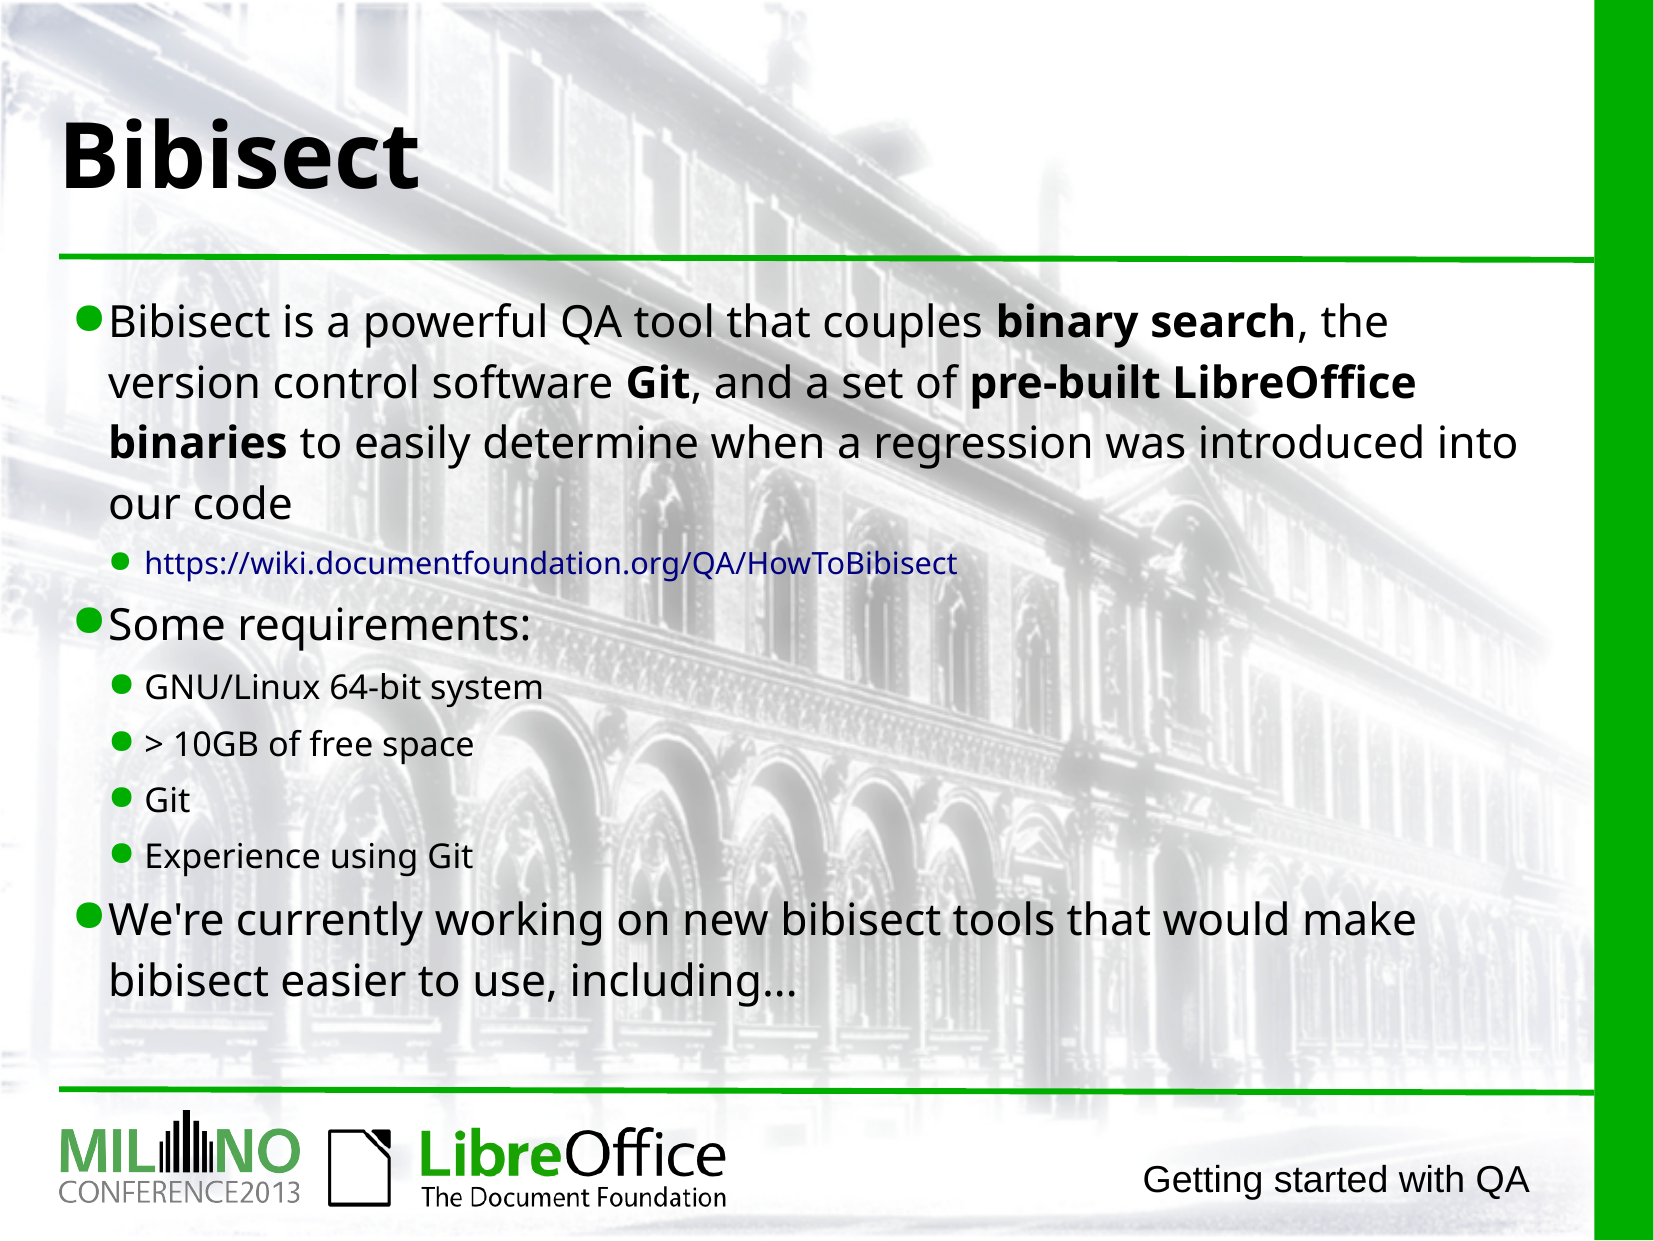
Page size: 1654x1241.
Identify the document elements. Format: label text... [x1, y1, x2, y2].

picture [0, 1, 1594, 1241]
list Bibisect is a powerful QA tool that couples binary search, the version control software Git, and a set of pre-built LibreOffice binaries to easily determine when a regression was introduced into our code https://wiki.documentfoundation.org/QA/HowToBibisect Some requirements: GNU/Linux 64-bit system > 10GB of free space Git Experience using Git We're currently working on new bibisect tools that would make bibisect easier to use, including... [35, 290, 1524, 1010]
title Bibisect [59, 49, 1548, 257]
